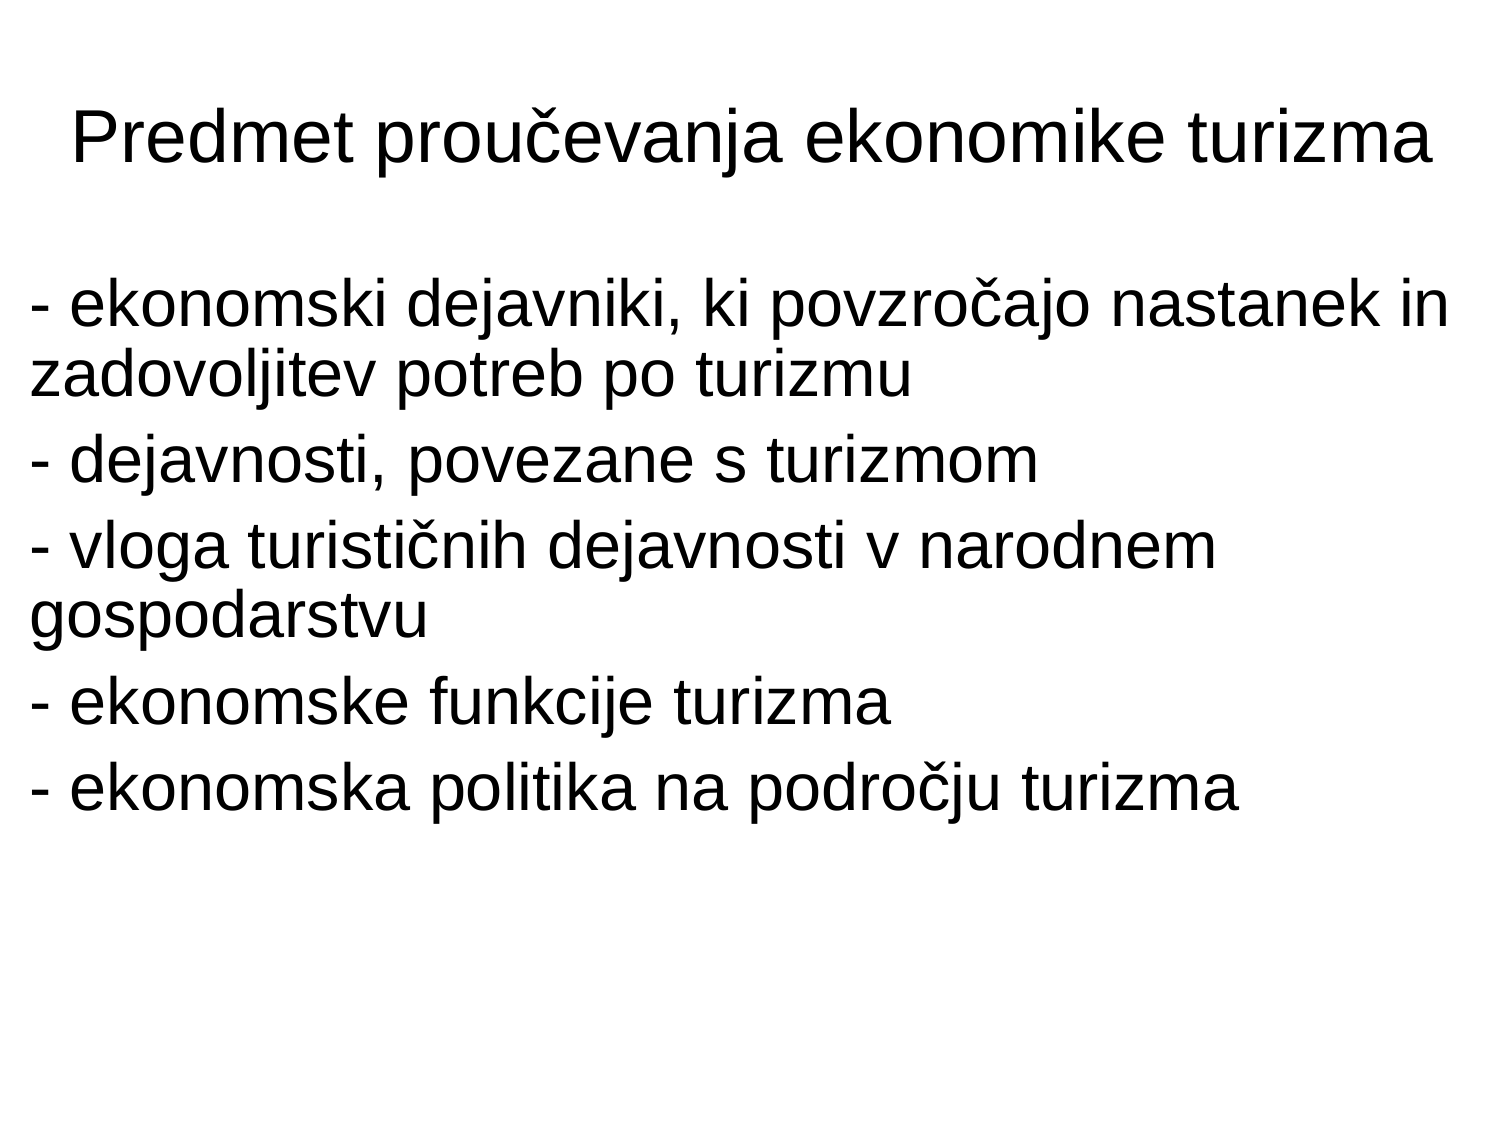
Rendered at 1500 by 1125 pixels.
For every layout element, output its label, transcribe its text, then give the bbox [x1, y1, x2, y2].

subtitle - ekonomski dejavniki, ki povzročajo nastanek in zadovoljitev potreb po turizmu - dejavnosti, povezane s turizmom - vloga turističnih dejavnosti v narodnem gospodarstvu - ekonomske funkcije turizma - ekonomska politika na področju turizma [29, 268, 1477, 1000]
title Predmet proučevanja ekonomike turizma [29, 28, 1477, 249]
